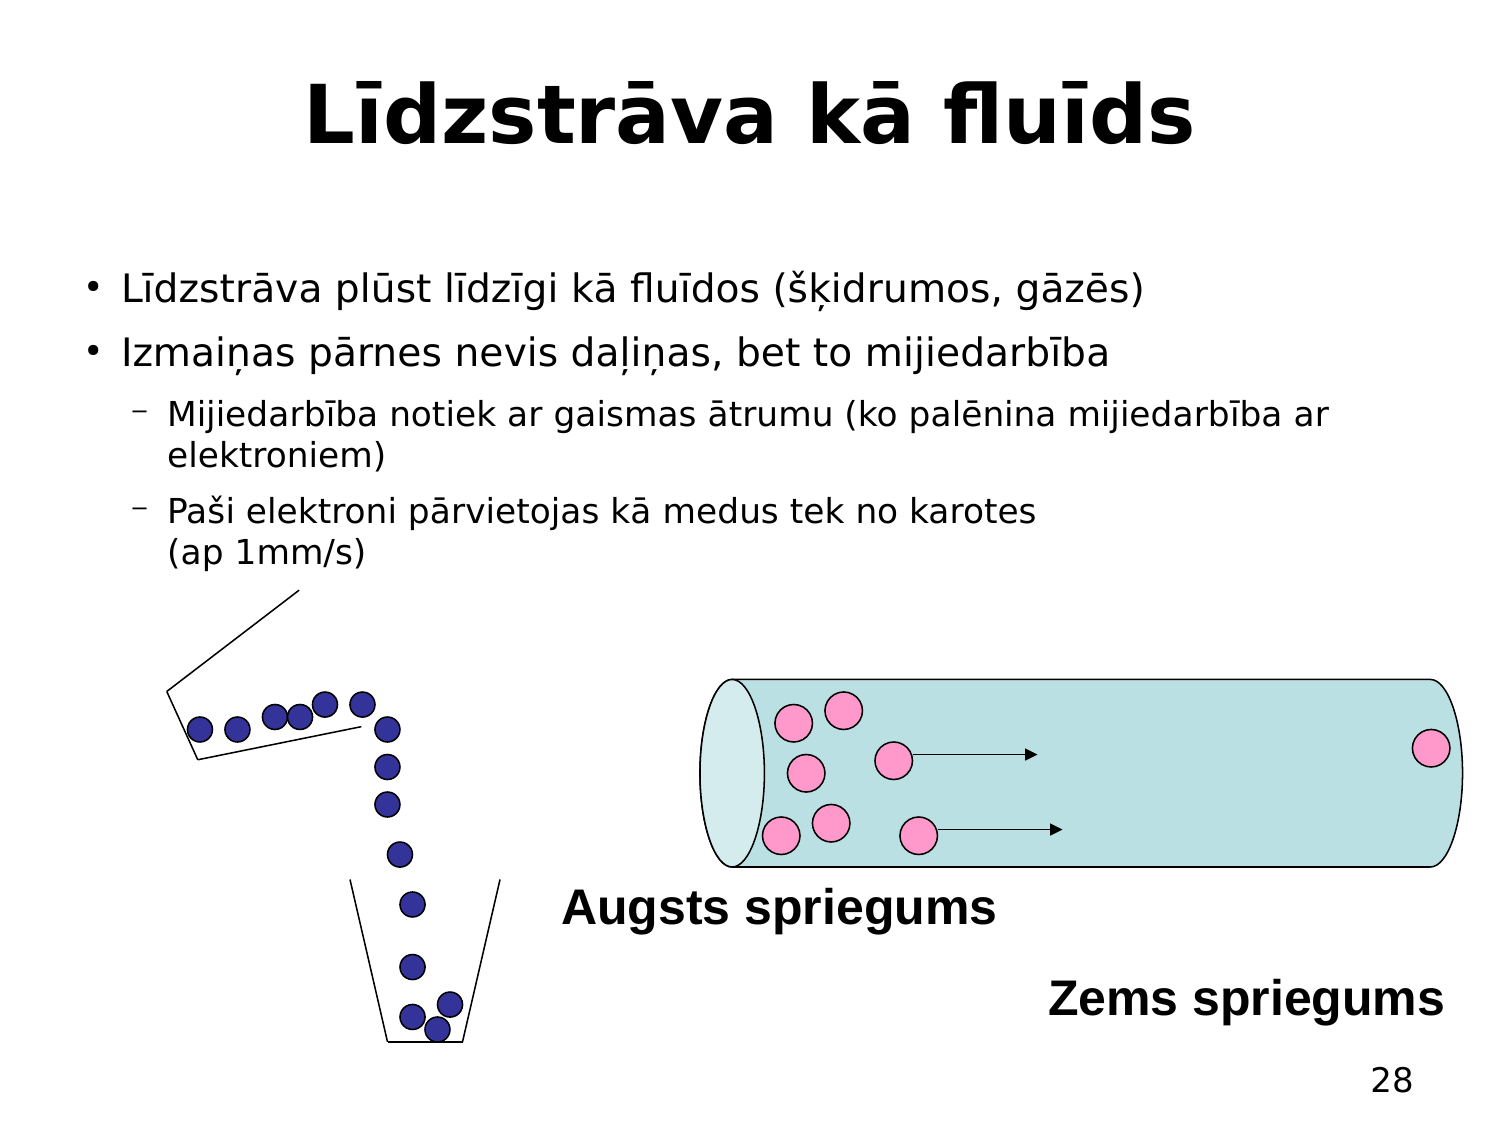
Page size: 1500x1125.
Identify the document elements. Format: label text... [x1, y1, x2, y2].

text_box [399, 1004, 426, 1030]
text_box [224, 716, 250, 743]
list Līdzstrāva plūst līdzīgi kā fluīdos (šķidrumos, gāzēs) Izmaiņas pārnes nevis daļiņas, bet to mijiedarbība Mijiedarbība notiek ar gaismas ātrumu (ko palēnina mijiedarbība ar elektroniem) Paši elektroni pārvietojas kā medus tek no karotes (ap 1mm/s) [75, 263, 1425, 575]
text_box [424, 1016, 451, 1043]
text_box [399, 891, 426, 918]
text_box [187, 716, 213, 743]
text_box [399, 954, 426, 980]
text_box [374, 791, 400, 818]
text_box [437, 992, 463, 1018]
text_box [349, 692, 376, 718]
text_box [374, 716, 400, 743]
text_box [736, 679, 1463, 867]
text_box [312, 692, 338, 718]
text_box [374, 754, 400, 780]
text_box Zems spriegums [1033, 957, 1461, 1034]
text_box [262, 704, 313, 730]
text_box Augsts spriegums [546, 866, 1013, 943]
text_box [387, 842, 413, 868]
title Līdzstrāva kā fluīds [75, 44, 1425, 177]
